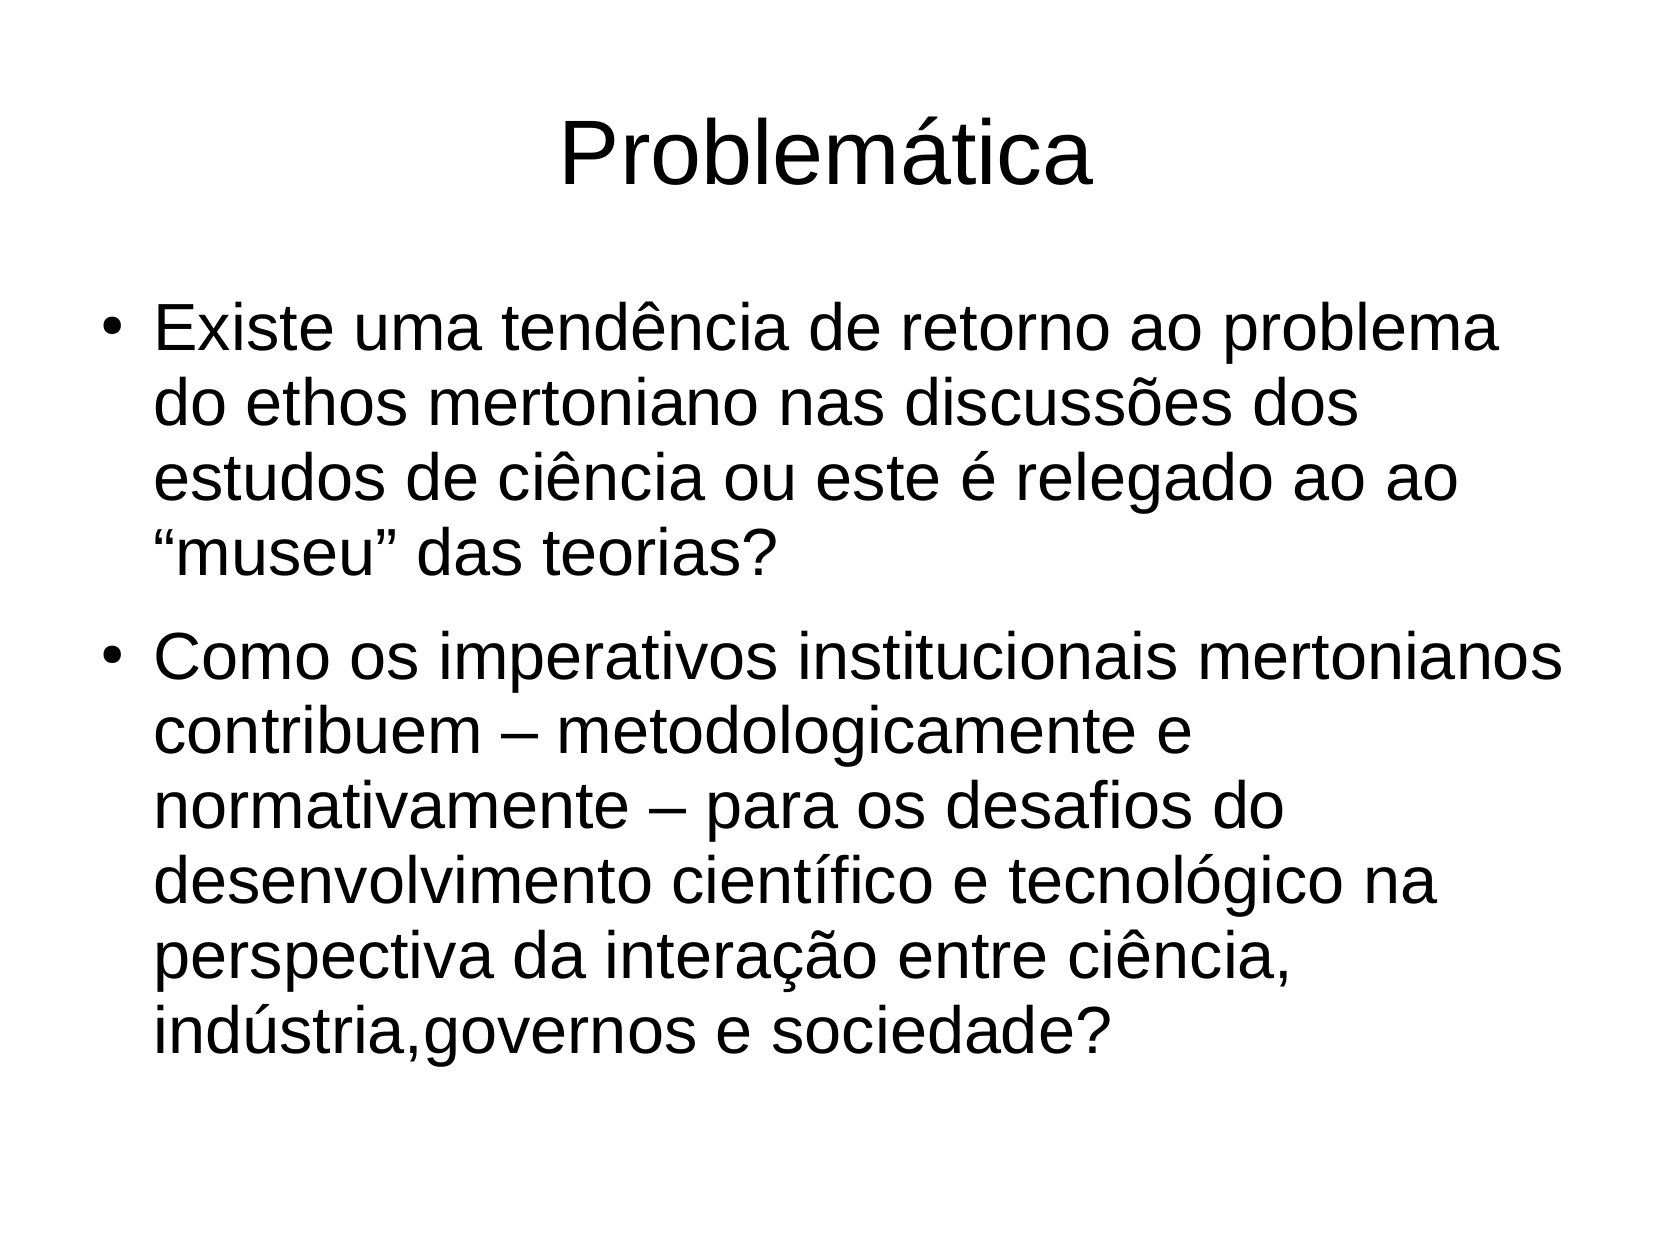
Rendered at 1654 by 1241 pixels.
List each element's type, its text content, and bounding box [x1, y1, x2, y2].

list Existe uma tendência de retorno ao problema do ethos mertoniano nas discussões dos estudos de ciência ou este é relegado ao ao “museu” das teorias? Como os imperativos institucionais mertonianos contribuem ‒ metodologicamente e normativamente ‒ para os desafios do desenvolvimento científico e tecnológico na perspectiva da interação entre ciência, indústria,governos e sociedade? [82, 290, 1571, 1109]
title Problemática [82, 49, 1571, 257]
